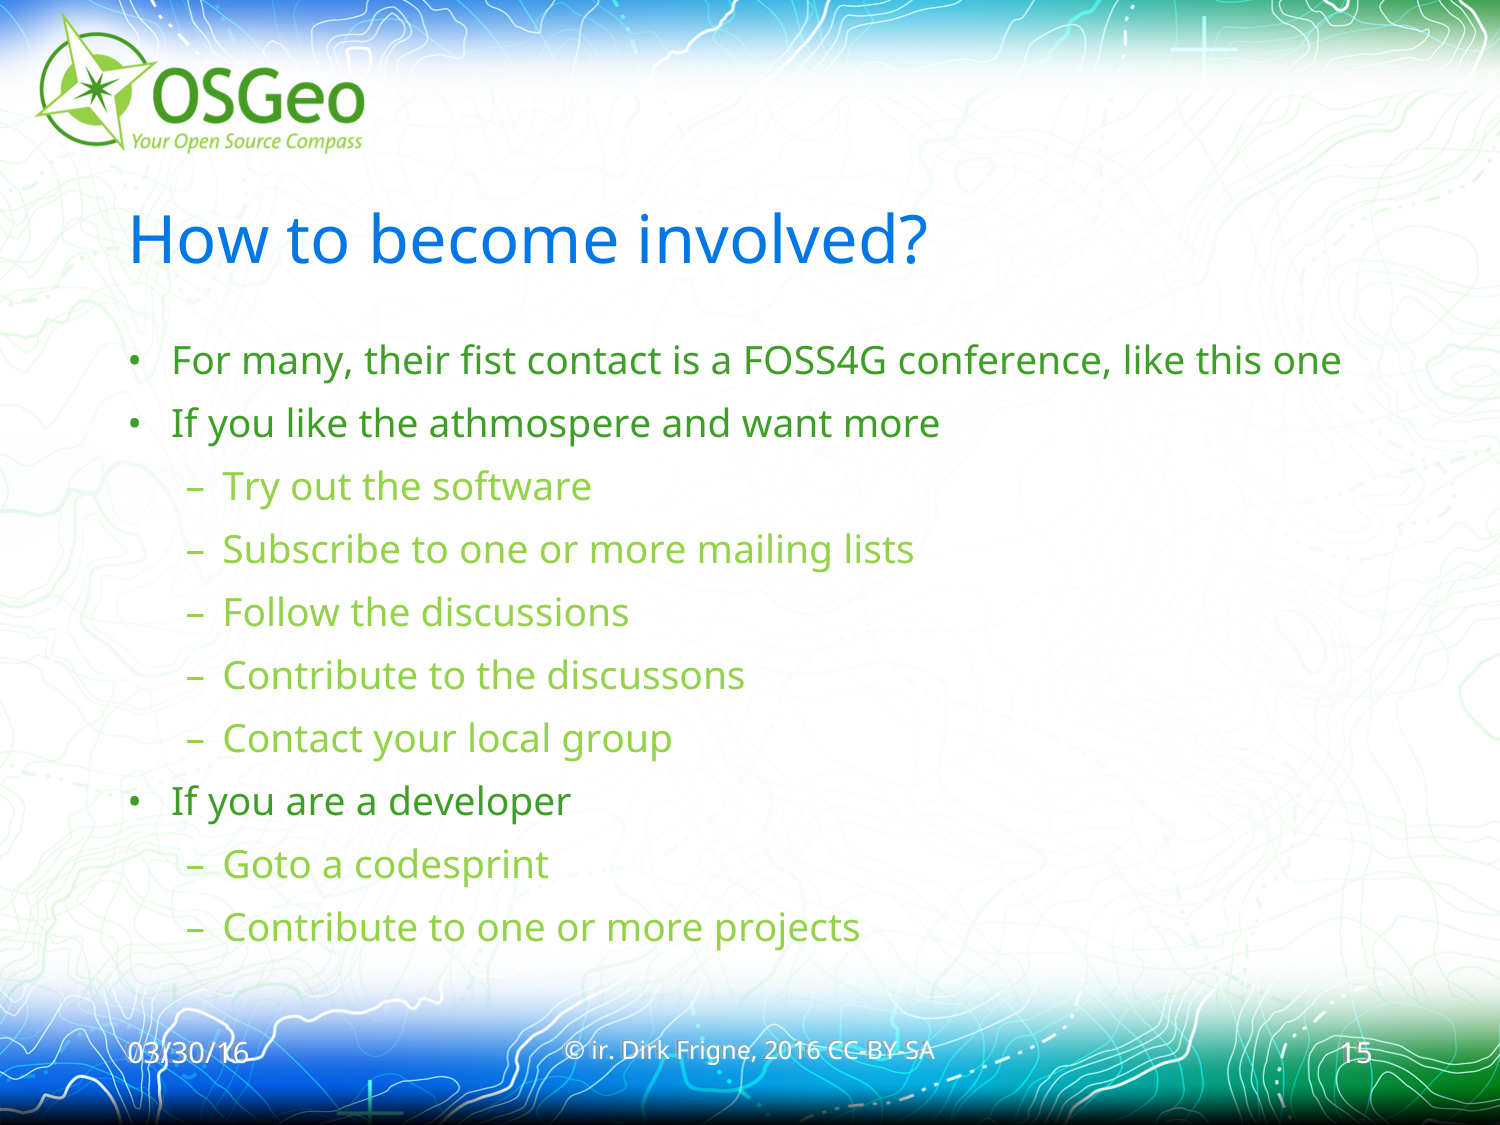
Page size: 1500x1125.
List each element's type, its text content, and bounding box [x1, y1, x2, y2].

list For many, their fist contact is a FOSS4G conference, like this one If you like the athmospere and want more Try out the software Subscribe to one or more mailing lists Follow the discussions Contribute to the discussons Contact your local group If you are a developer Goto a codesprint Contribute to one or more projects [112, 324, 1388, 1000]
picture [0, 0, 1500, 1125]
title How to become involved? [112, 187, 1388, 288]
